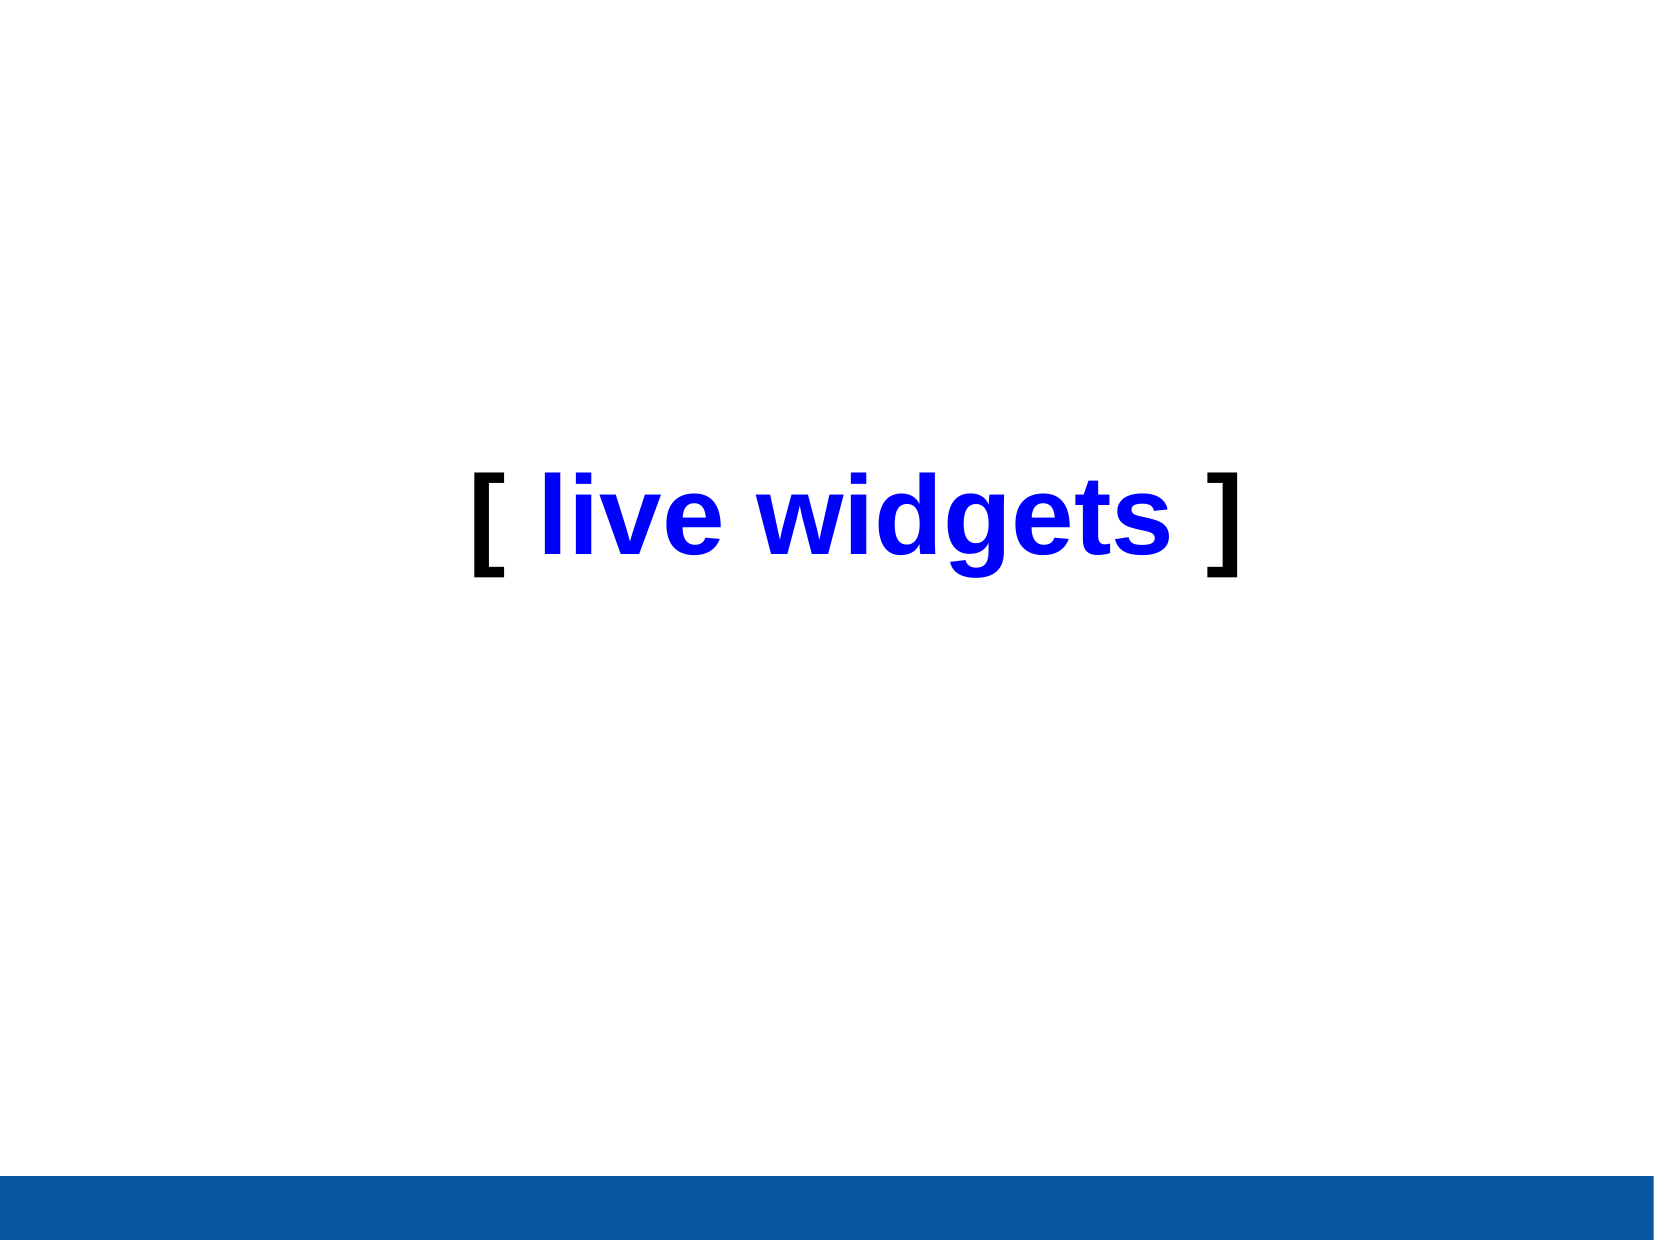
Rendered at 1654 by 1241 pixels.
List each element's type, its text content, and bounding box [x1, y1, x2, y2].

picture [0, 1176, 1654, 1240]
title [ live widgets ] [0, 413, 1654, 619]
